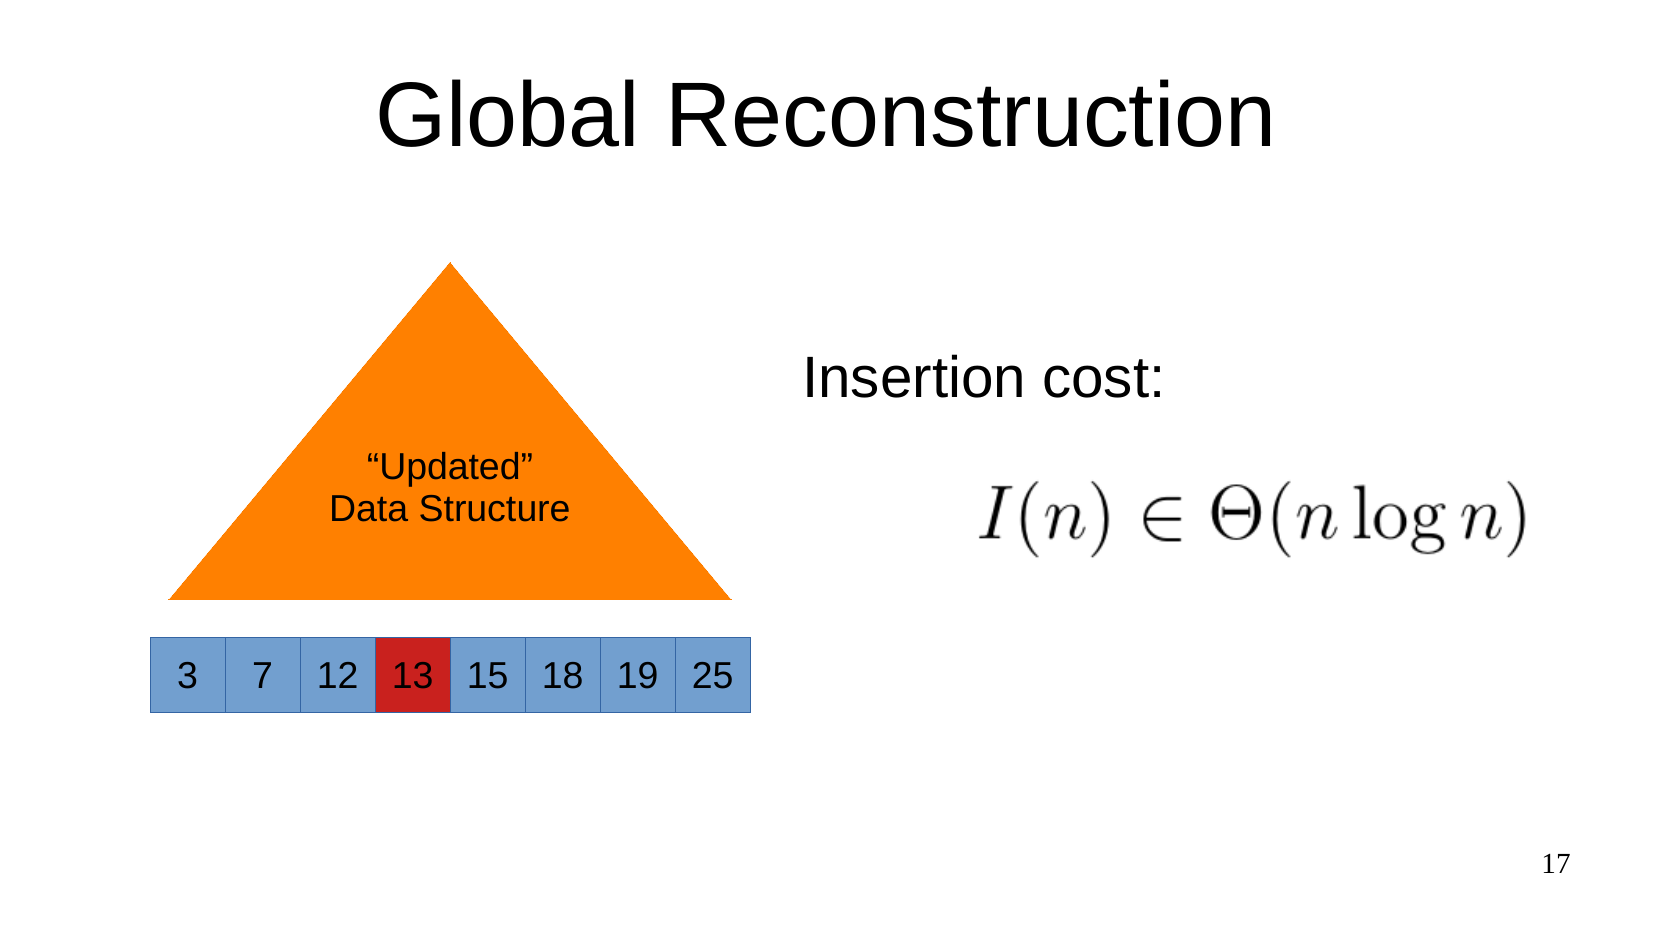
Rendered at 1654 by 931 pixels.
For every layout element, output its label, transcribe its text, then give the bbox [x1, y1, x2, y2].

text_box 12 [301, 637, 375, 713]
text_box 15 [451, 637, 525, 713]
text_box “Updated” Data Structure [168, 262, 732, 600]
text_box 25 [676, 637, 751, 713]
text_box 3 [150, 637, 225, 713]
picture [956, 458, 1538, 589]
text_box 7 [225, 637, 301, 713]
text_box Insertion cost: [787, 337, 1201, 418]
text_box 19 [601, 637, 676, 713]
text_box 18 [525, 637, 601, 713]
text_box 13 [375, 637, 451, 713]
title Global Reconstruction [82, 37, 1571, 193]
